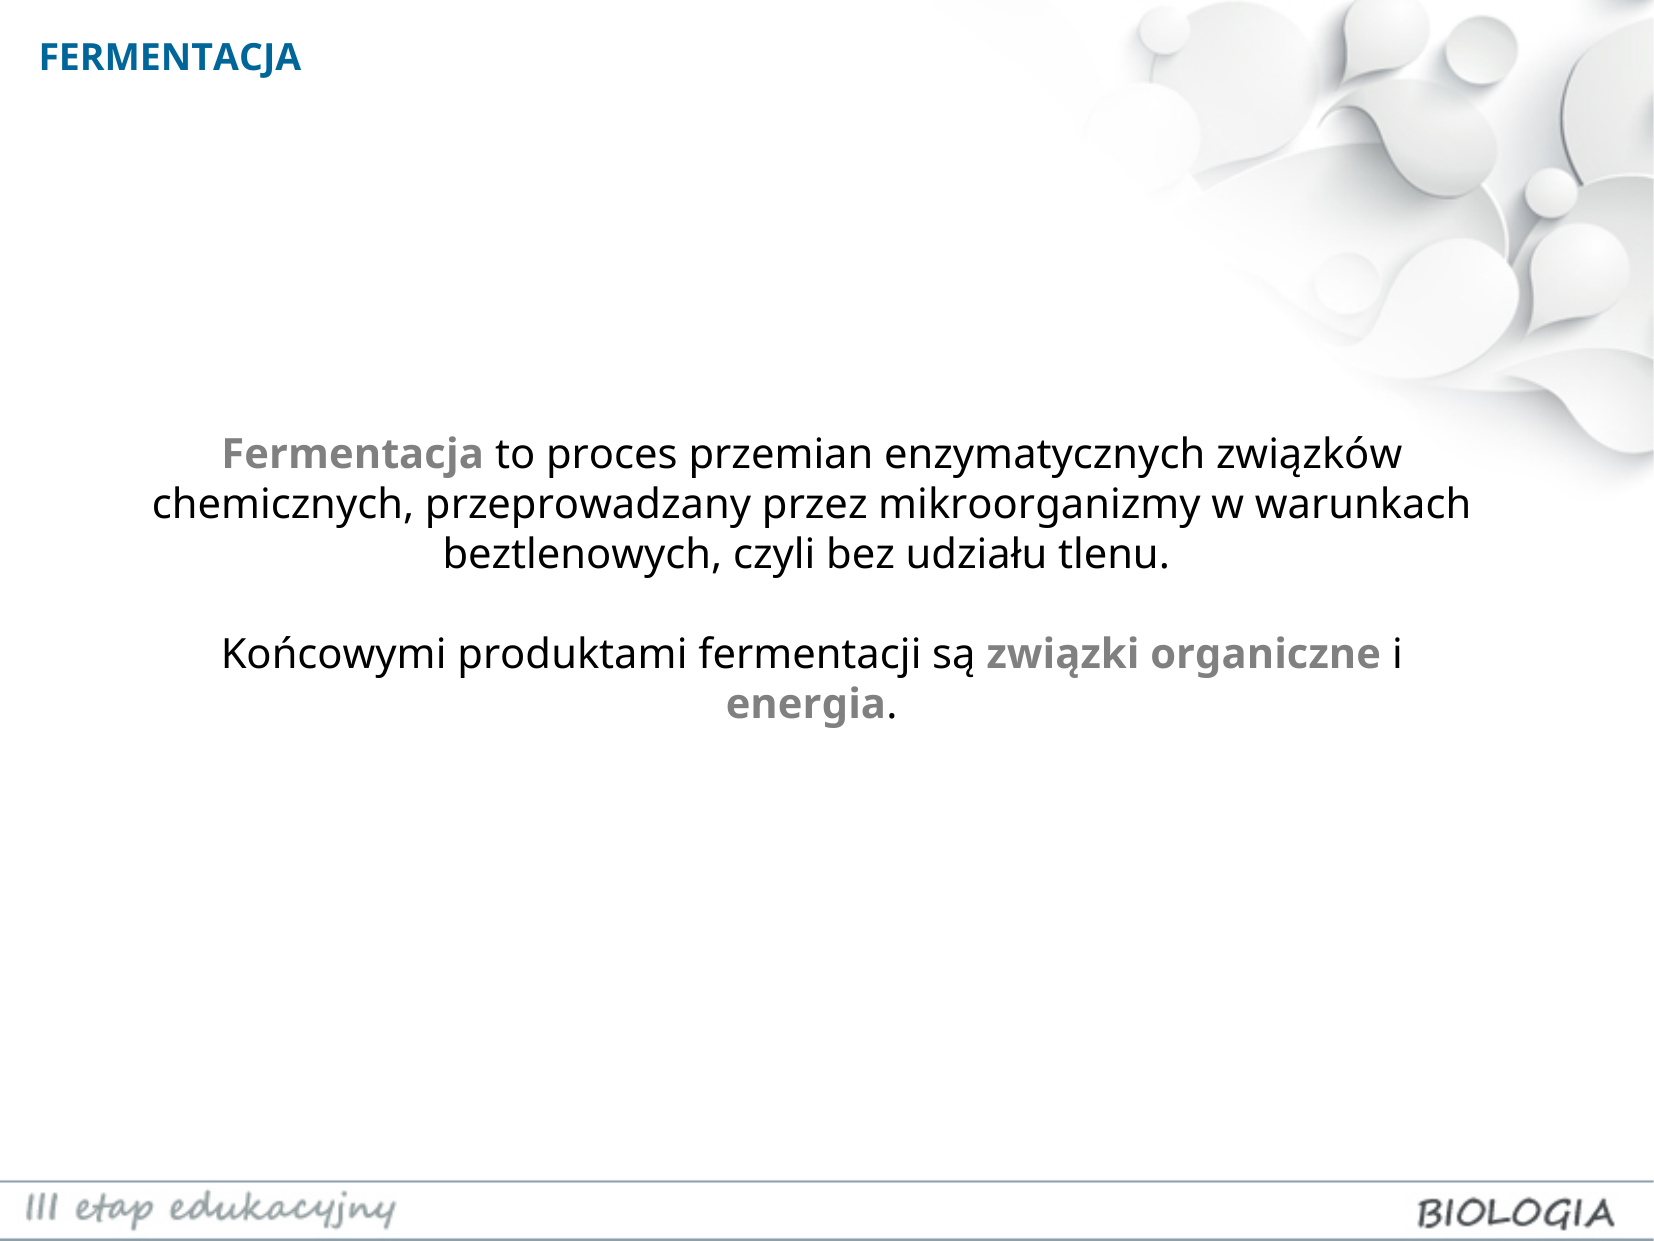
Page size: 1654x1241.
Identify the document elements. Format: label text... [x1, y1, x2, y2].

text_box FERMENTACJA [23, 29, 1276, 87]
text_box Fermentacja to proces przemian enzymatycznych związków chemicznych, przeprowadzany przez mikroorganizmy w warunkach beztlenowych, czyli bez udziału tlenu. Końcowymi produktami fermentacji są związki organiczne i energia. [117, 419, 1506, 715]
picture [0, 0, 1654, 1241]
